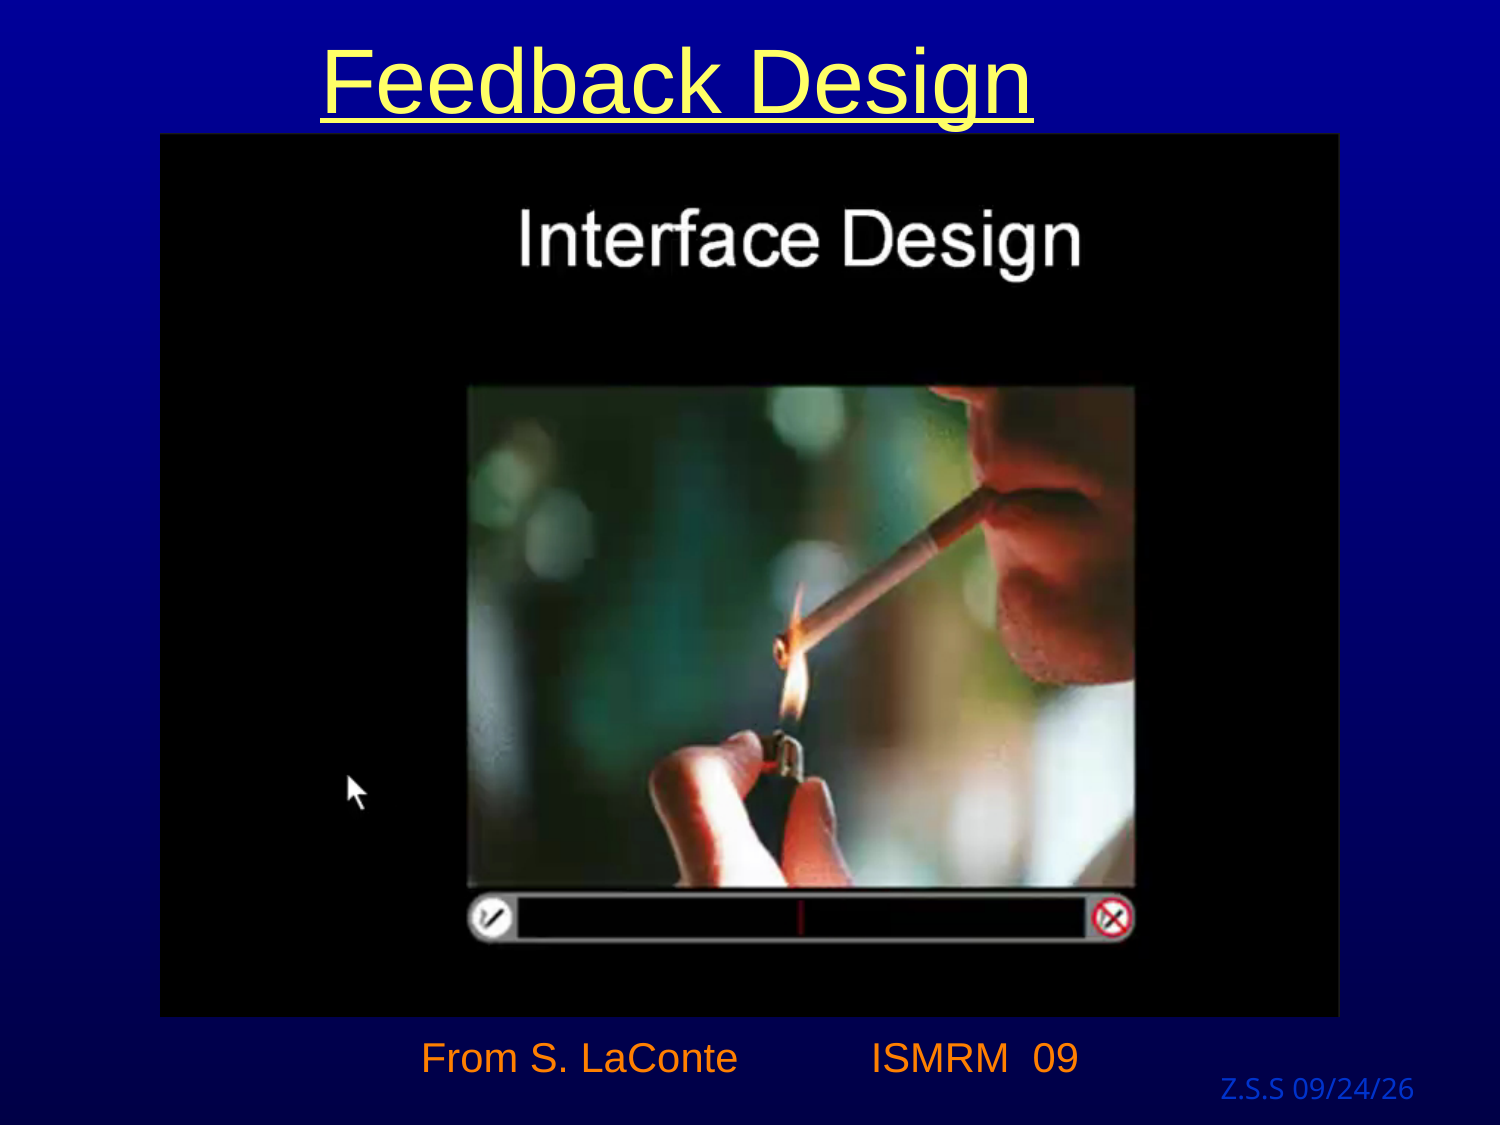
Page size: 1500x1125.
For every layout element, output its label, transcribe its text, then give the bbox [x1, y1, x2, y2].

text_box From S. LaConte ISMRM 09 [73, 1022, 1427, 1089]
title Feedback Design [2, 18, 1353, 145]
picture [160, 145, 1340, 1017]
